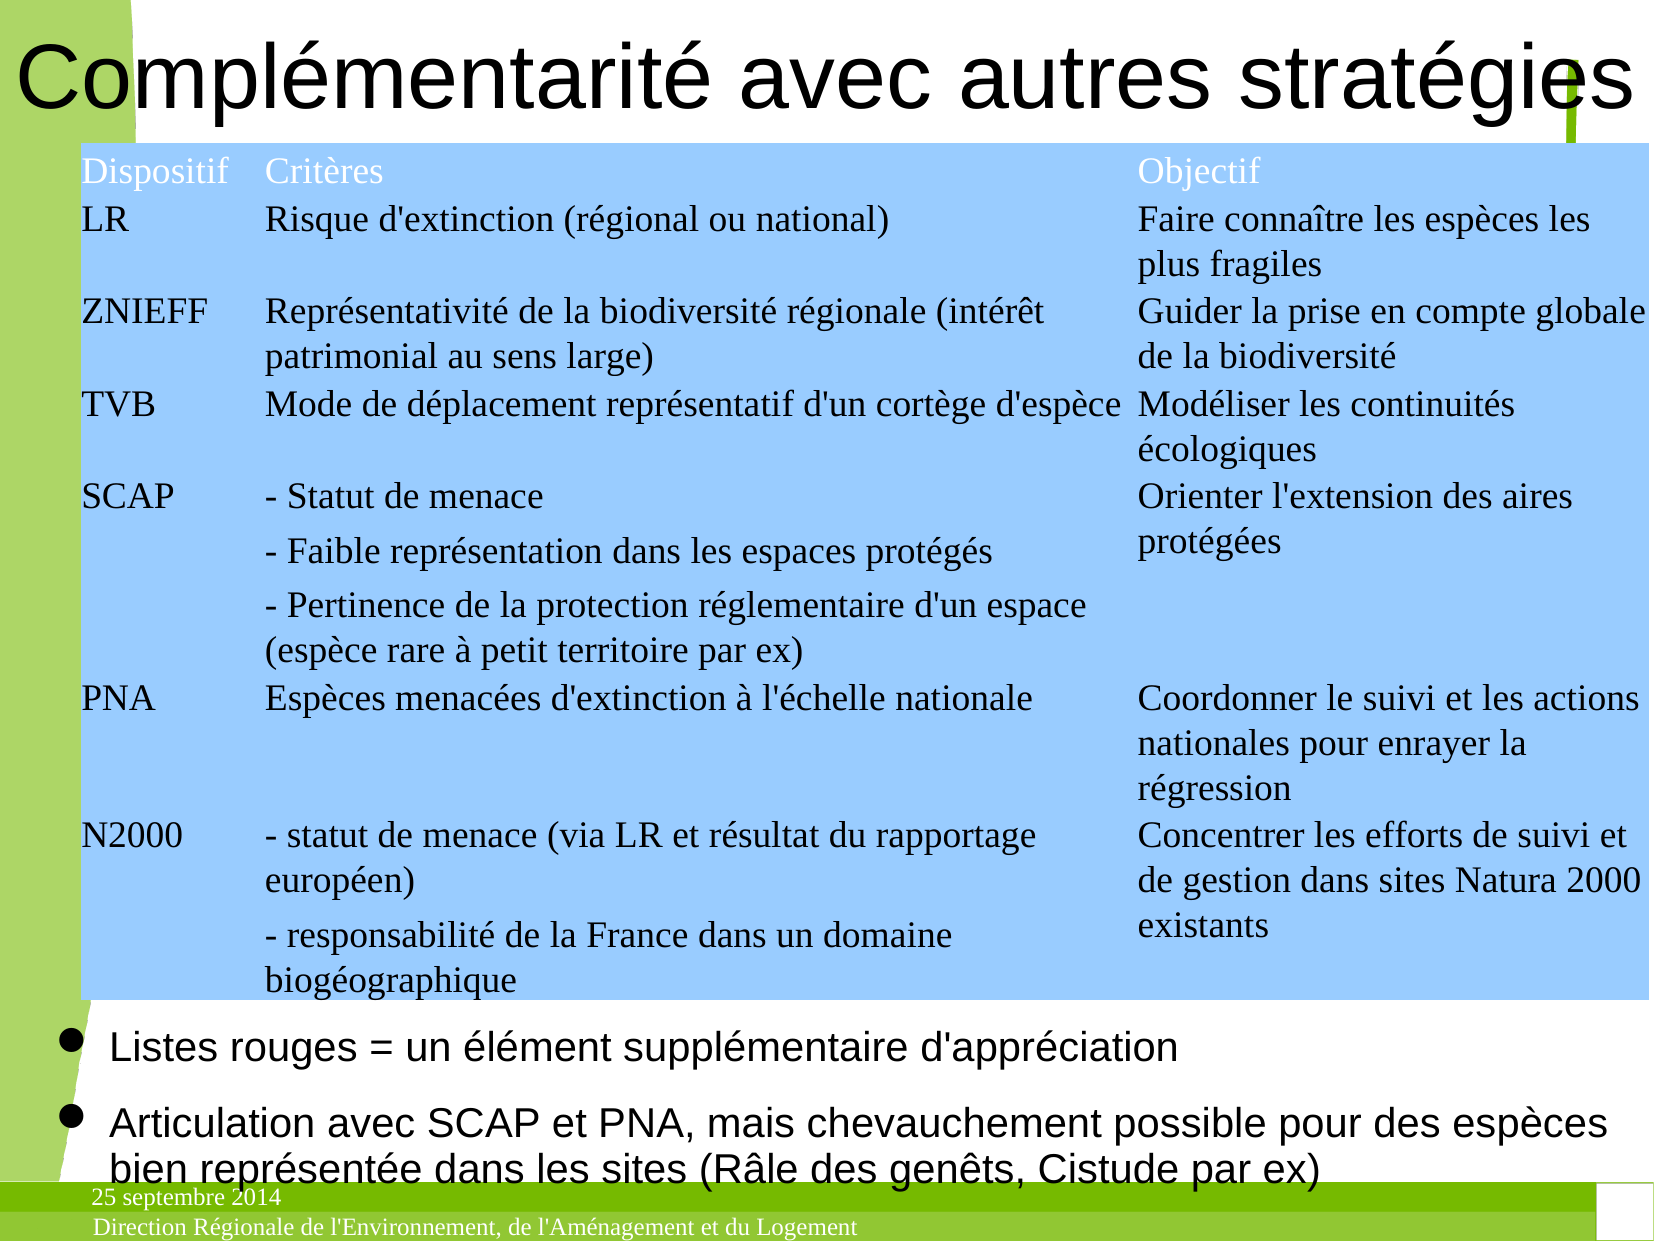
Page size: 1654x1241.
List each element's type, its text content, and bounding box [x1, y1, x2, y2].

table_cell ZNIEFF [81, 284, 265, 376]
text_box Listes rouges = un élément supplémentaire d'appréciation Articulation avec SCAP et PNA, mais chevauchement possible pour des espèces bien représentée dans les sites (Râle des genêts, Cistude par ex) [38, 1021, 1654, 1191]
table_cell N2000 [81, 808, 265, 1000]
table_cell TVB [81, 376, 265, 469]
table_cell - Statut de menace - Faible représentation dans les espaces protégés - Pertinence de la protection réglementaire d'un espace (espèce rare à petit territoire par ex) [265, 469, 1138, 670]
picture [197, 1195, 202, 1204]
title Complémentarité avec autres stratégies [0, 2, 1654, 148]
table_cell Guider la prise en compte globale de la biodiversité [1138, 284, 1649, 376]
table_cell PNA [81, 670, 265, 808]
table_cell Représentativité de la biodiversité régionale (intérêt patrimonial au sens large) [265, 284, 1138, 376]
table_cell - statut de menace (via LR et résultat du rapportage européen) - responsabilité de la France dans un domaine biogéographique [265, 808, 1138, 1000]
table_cell Orienter l'extension des aires protégées [1138, 469, 1649, 670]
table_cell Modéliser les continuités écologiques [1138, 376, 1649, 469]
table_cell Concentrer les efforts de suivi et de gestion dans sites Natura 2000 existants [1138, 808, 1649, 1000]
table_cell LR [81, 191, 265, 284]
table_header Dispositif [81, 143, 265, 191]
table_cell Faire connaître les espèces les plus fragiles [1138, 191, 1649, 284]
table_cell Espèces menacées d'extinction à l'échelle nationale [265, 670, 1138, 808]
table_cell SCAP [81, 469, 265, 670]
table_header Objectif [1138, 143, 1649, 191]
picture [0, 148, 1654, 1241]
table_cell Mode de déplacement représentatif d'un cortège d'espèce [265, 376, 1138, 469]
table_cell Risque d'extinction (régional ou national) [265, 191, 1138, 284]
table_cell Coordonner le suivi et les actions nationales pour enrayer la régression [1138, 670, 1649, 808]
table_header Critères [265, 143, 1138, 191]
